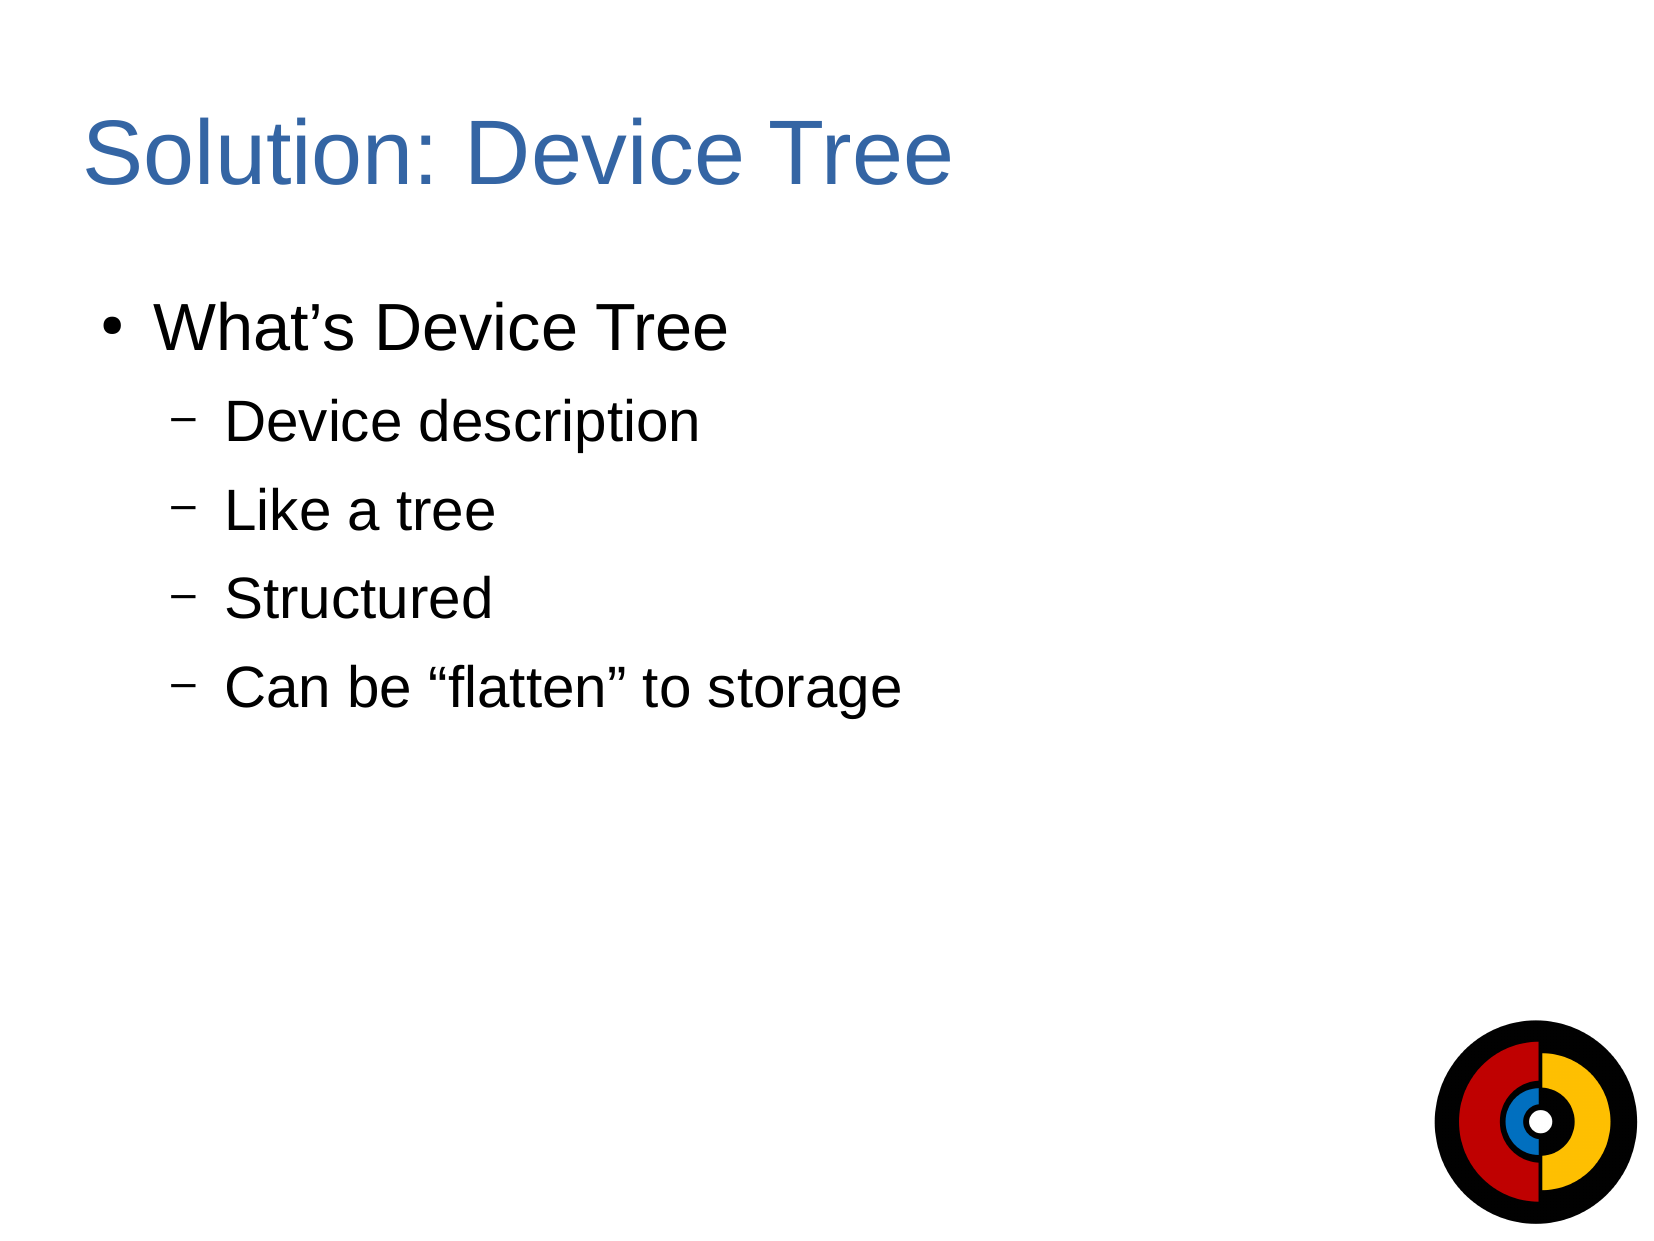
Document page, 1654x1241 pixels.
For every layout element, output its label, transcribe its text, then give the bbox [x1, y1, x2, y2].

title Solution: Device Tree [82, 49, 1571, 257]
list What’s Device Tree Device description Like a tree Structured Can be “flatten” to storage [82, 290, 1571, 1010]
picture [1429, 1015, 1642, 1229]
